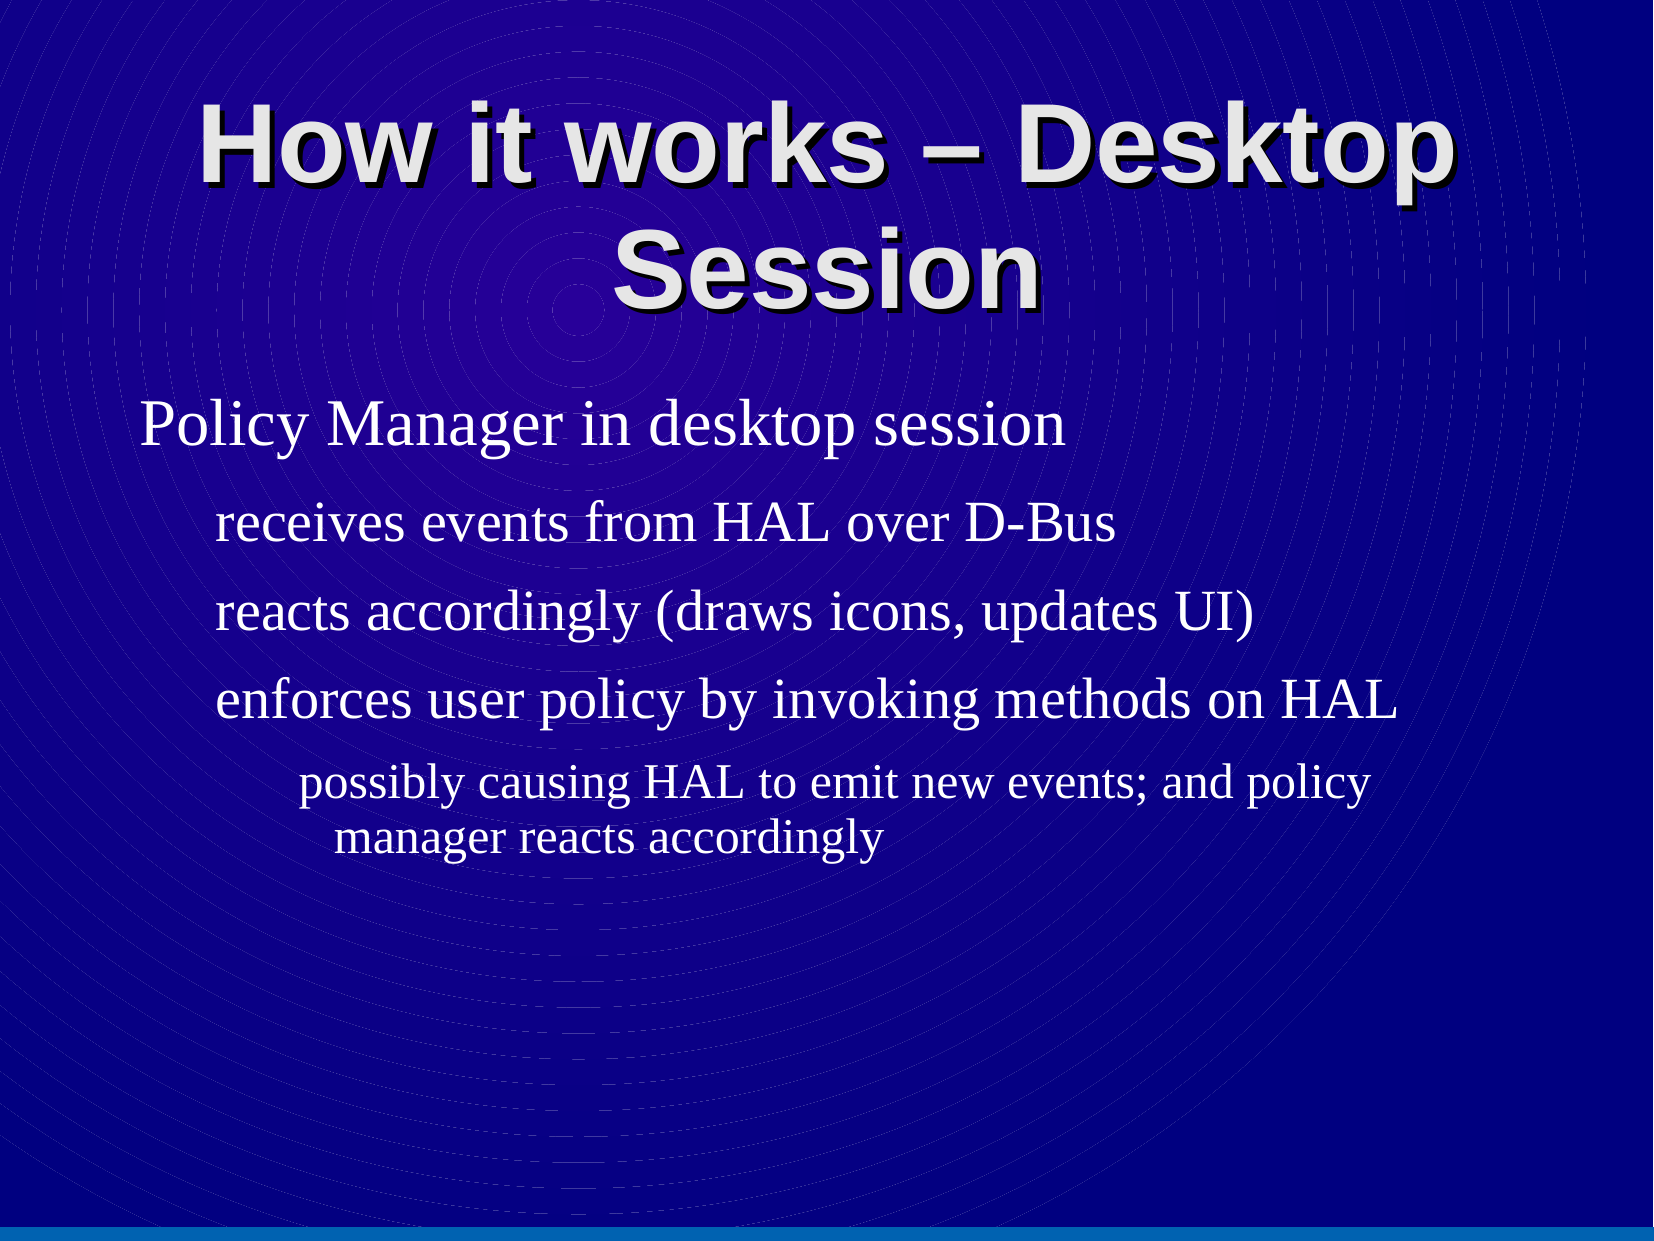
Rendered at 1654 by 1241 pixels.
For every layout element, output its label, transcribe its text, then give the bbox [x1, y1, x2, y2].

list Policy Manager in desktop session receives events from HAL over D-Bus reacts accordingly (draws icons, updates UI) enforces user policy by invoking methods on HAL possibly causing HAL to emit new events; and policy manager reacts accordingly [121, 386, 1533, 1168]
title How it works – Desktop Session [121, 36, 1533, 377]
